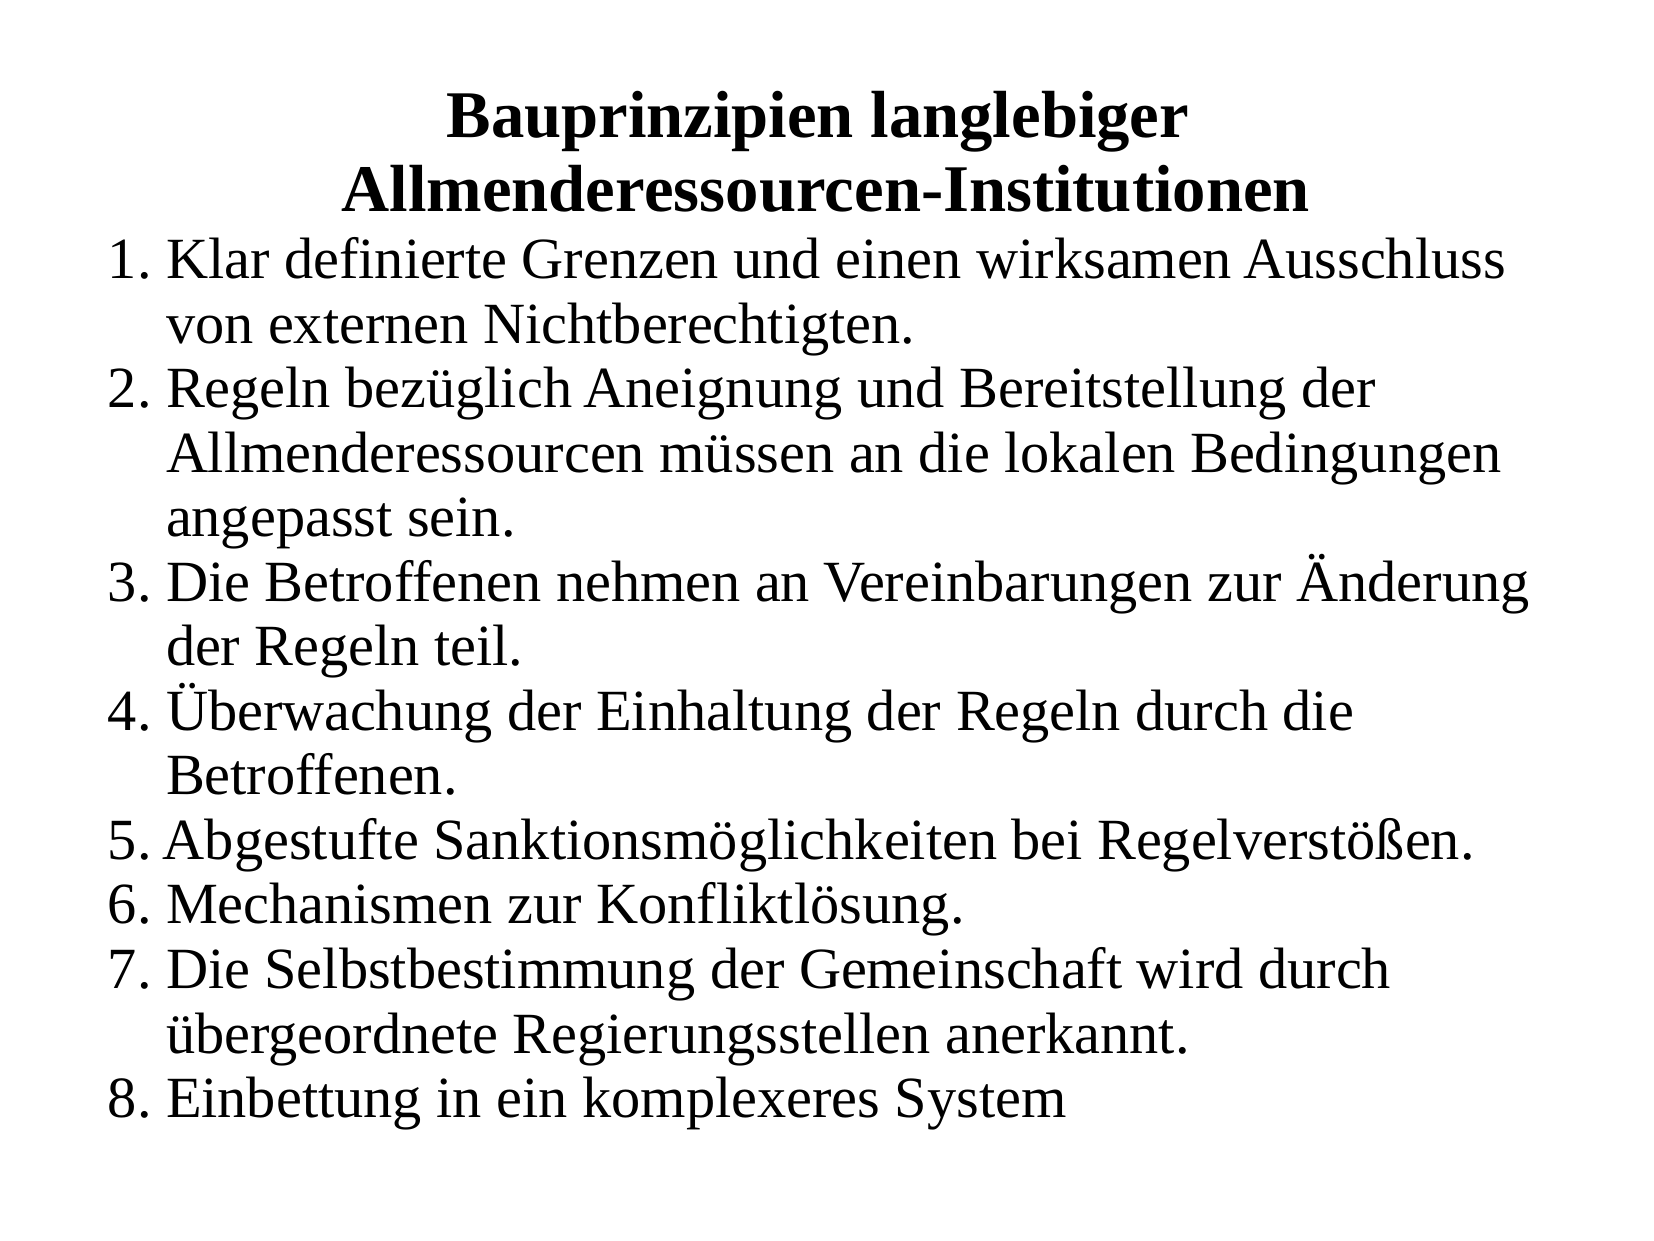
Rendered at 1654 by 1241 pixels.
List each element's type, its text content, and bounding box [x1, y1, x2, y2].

text_box Bauprinzipien langlebiger Allmenderessourcen-Institutionen 1. Klar definierte Grenzen und einen wirksamen Ausschluss von externen Nichtberechtigten. 2. Regeln bezüglich Aneignung und Bereitstellung der Allmenderessourcen müssen an die lokalen Bedingungen angepasst sein. 3. Die Betroffenen nehmen an Vereinbarungen zur Änderung der Regeln teil. 4. Überwachung der Einhaltung der Regeln durch die Betroffenen. 5. Abgestufte Sanktionsmöglichkeiten bei Regelverstößen. 6. Mechanismen zur Konfliktlösung. 7. Die Selbstbestimmung der Gemeinschaft wird durch übergeordnete Regierungsstellen anerkannt. 8. Einbettung in ein komplexeres System [93, 70, 1561, 1138]
